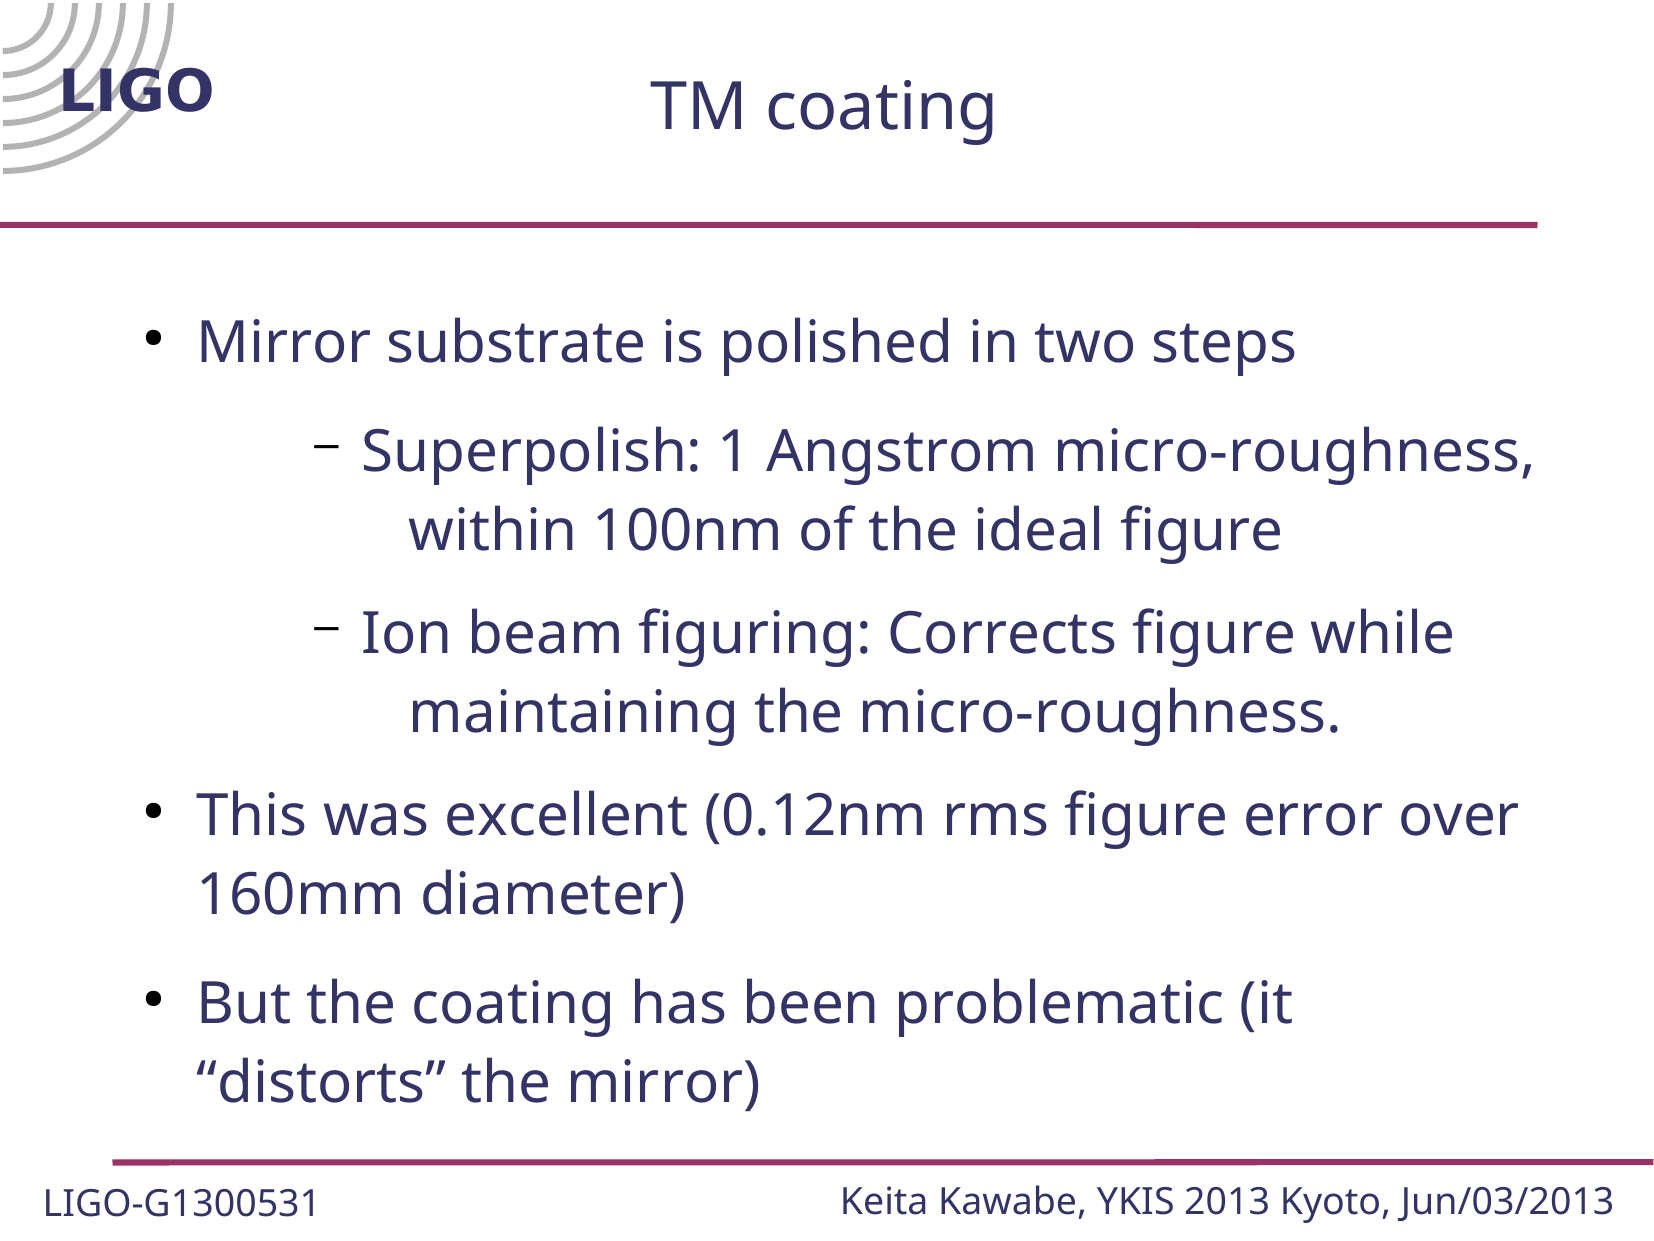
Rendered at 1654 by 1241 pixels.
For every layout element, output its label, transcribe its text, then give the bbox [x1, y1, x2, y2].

list Mirror substrate is polished in two steps Superpolish: 1 Angstrom micro-roughness, within 100nm of the ideal figure Ion beam figuring: Corrects figure while maintaining the micro-roughness. This was excellent (0.12nm rms figure error over 160mm diameter) But the coating has been problematic (it “distorts” the mirror) [125, 300, 1538, 1089]
title TM coating [187, 0, 1463, 208]
